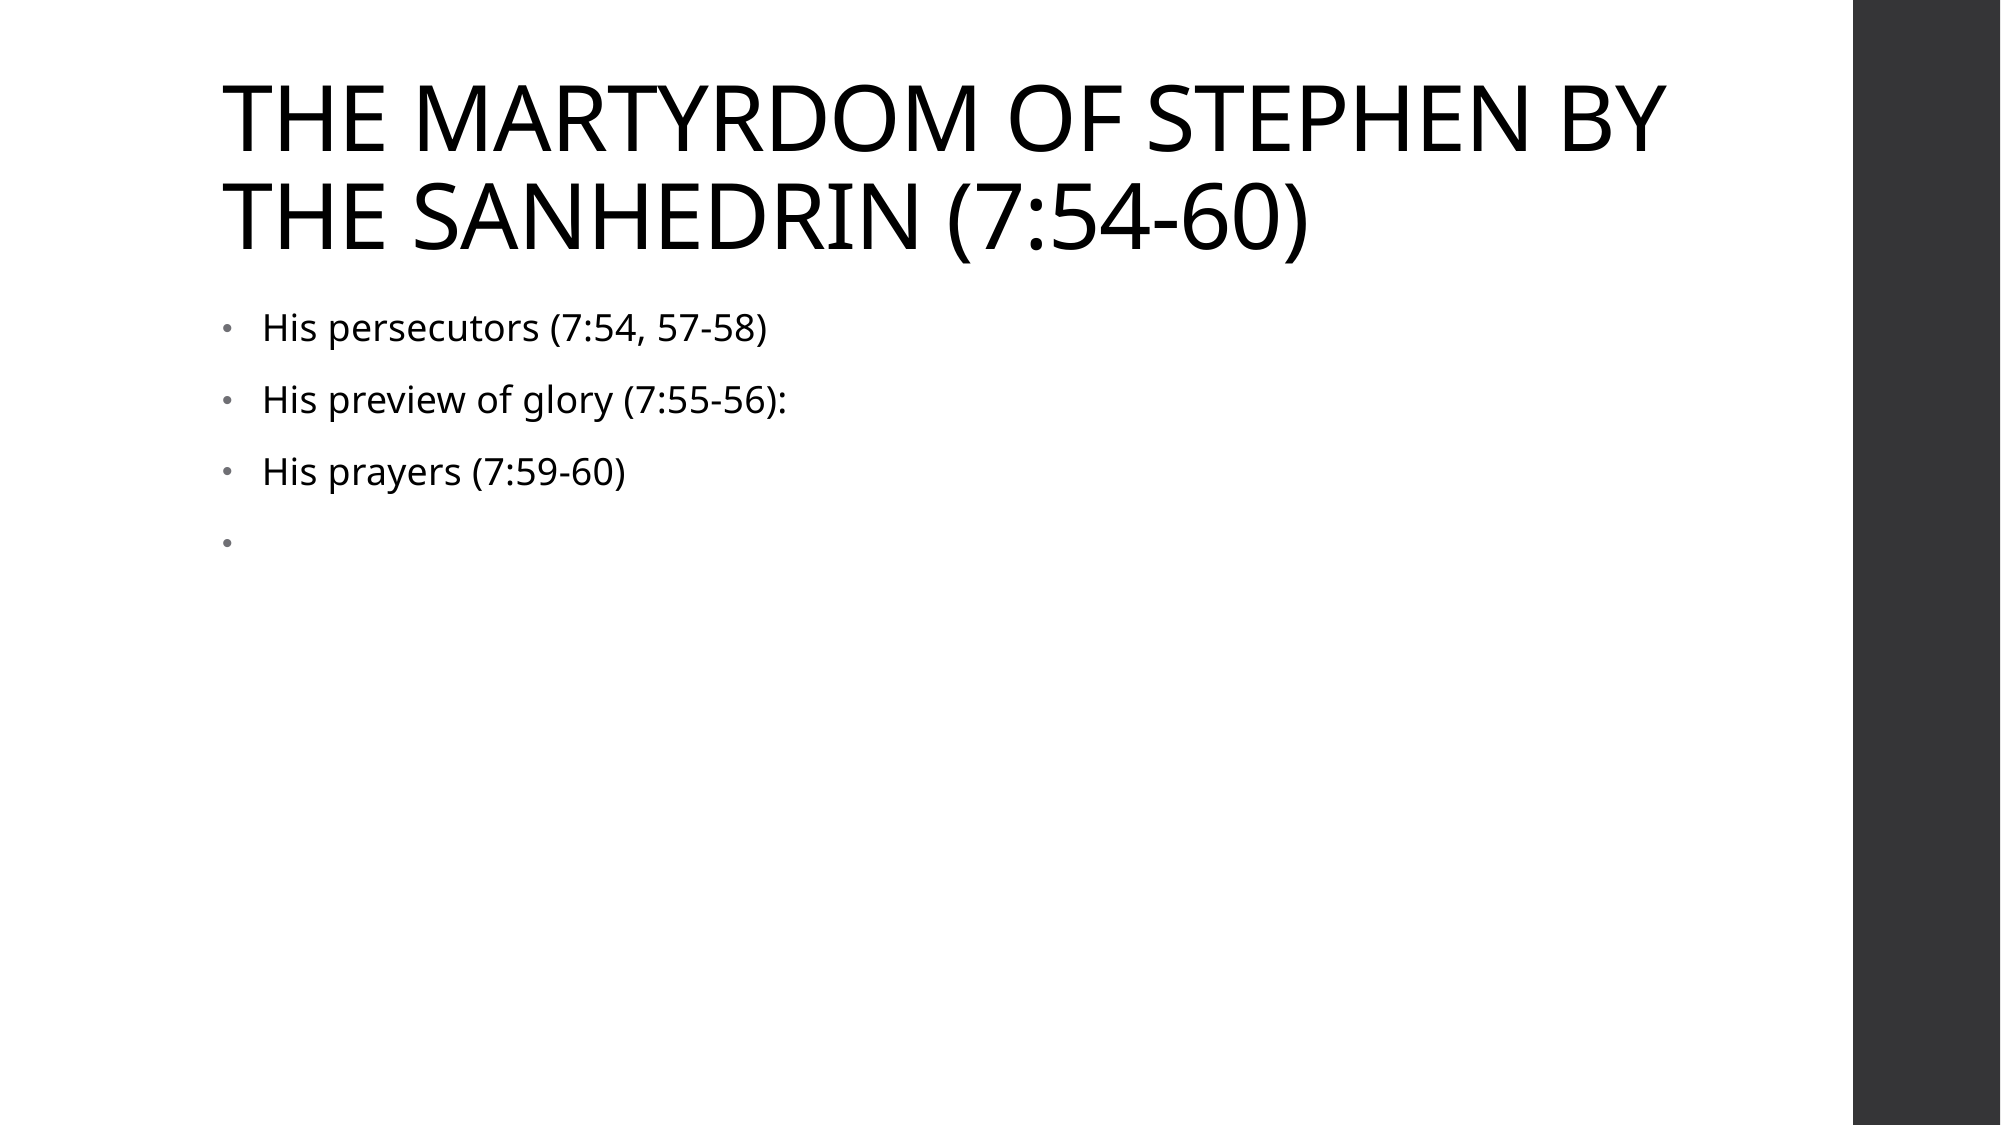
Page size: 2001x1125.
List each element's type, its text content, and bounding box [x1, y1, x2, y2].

list His persecutors (7:54, 57-58) His preview of glory (7:55-56): His prayers (7:59-60) [206, 299, 1617, 1014]
title THE MARTYRDOM OF STEPHEN BY THE SANHEDRIN (7:54-60) [206, 60, 1797, 278]
